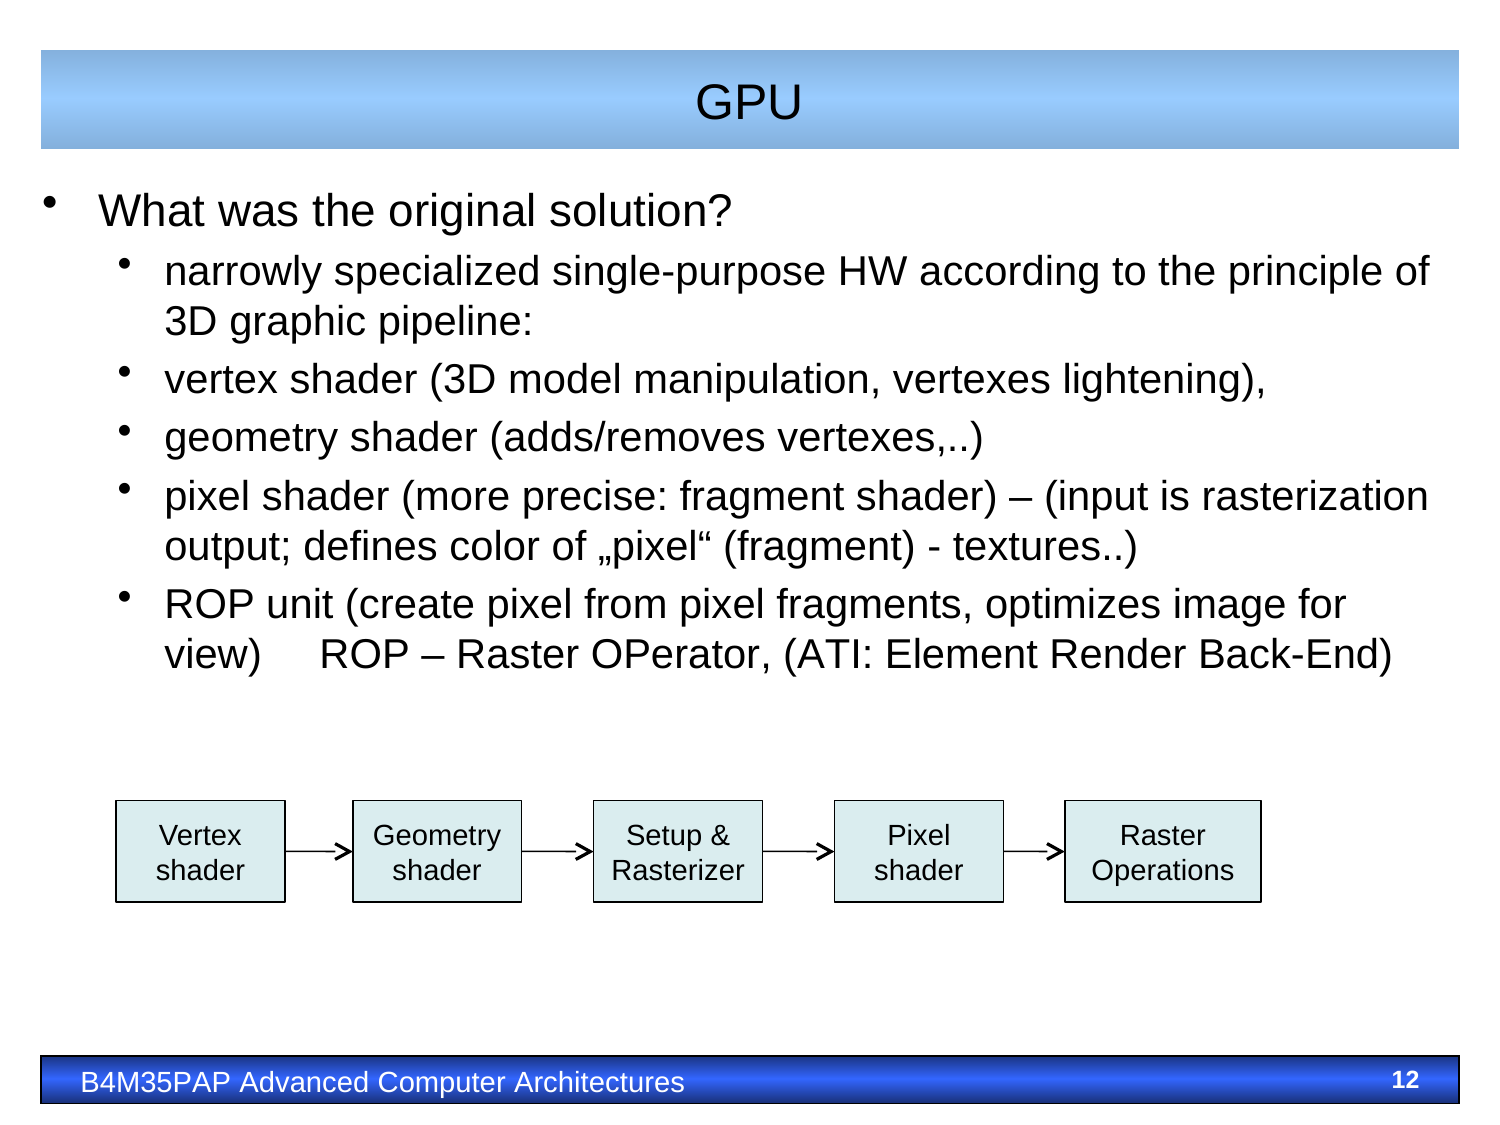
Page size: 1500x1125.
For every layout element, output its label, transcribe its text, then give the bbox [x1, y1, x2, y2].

text_box Pixel shader [834, 800, 1004, 903]
text_box Setup & Rasterizer [593, 800, 763, 903]
text_box Geometry shader [352, 800, 522, 903]
title GPU [41, 50, 1459, 149]
list What was the original solution? narrowly specialized single-purpose HW according to the principle of 3D graphic pipeline: vertex shader (3D model manipulation, vertexes lightening), geometry shader (adds/removes vertexes,..) pixel shader (more precise: fragment shader) – (input is rasterization output; defines color of „pixel“ (fragment) - textures..) ROP unit (create pixel from pixel fragments, optimizes image for view) ROP – Raster OPerator, (ATI: Element Render Back-End) [27, 172, 1459, 1000]
text_box Vertex shader [116, 800, 286, 903]
text_box Raster Operations [1064, 800, 1262, 903]
